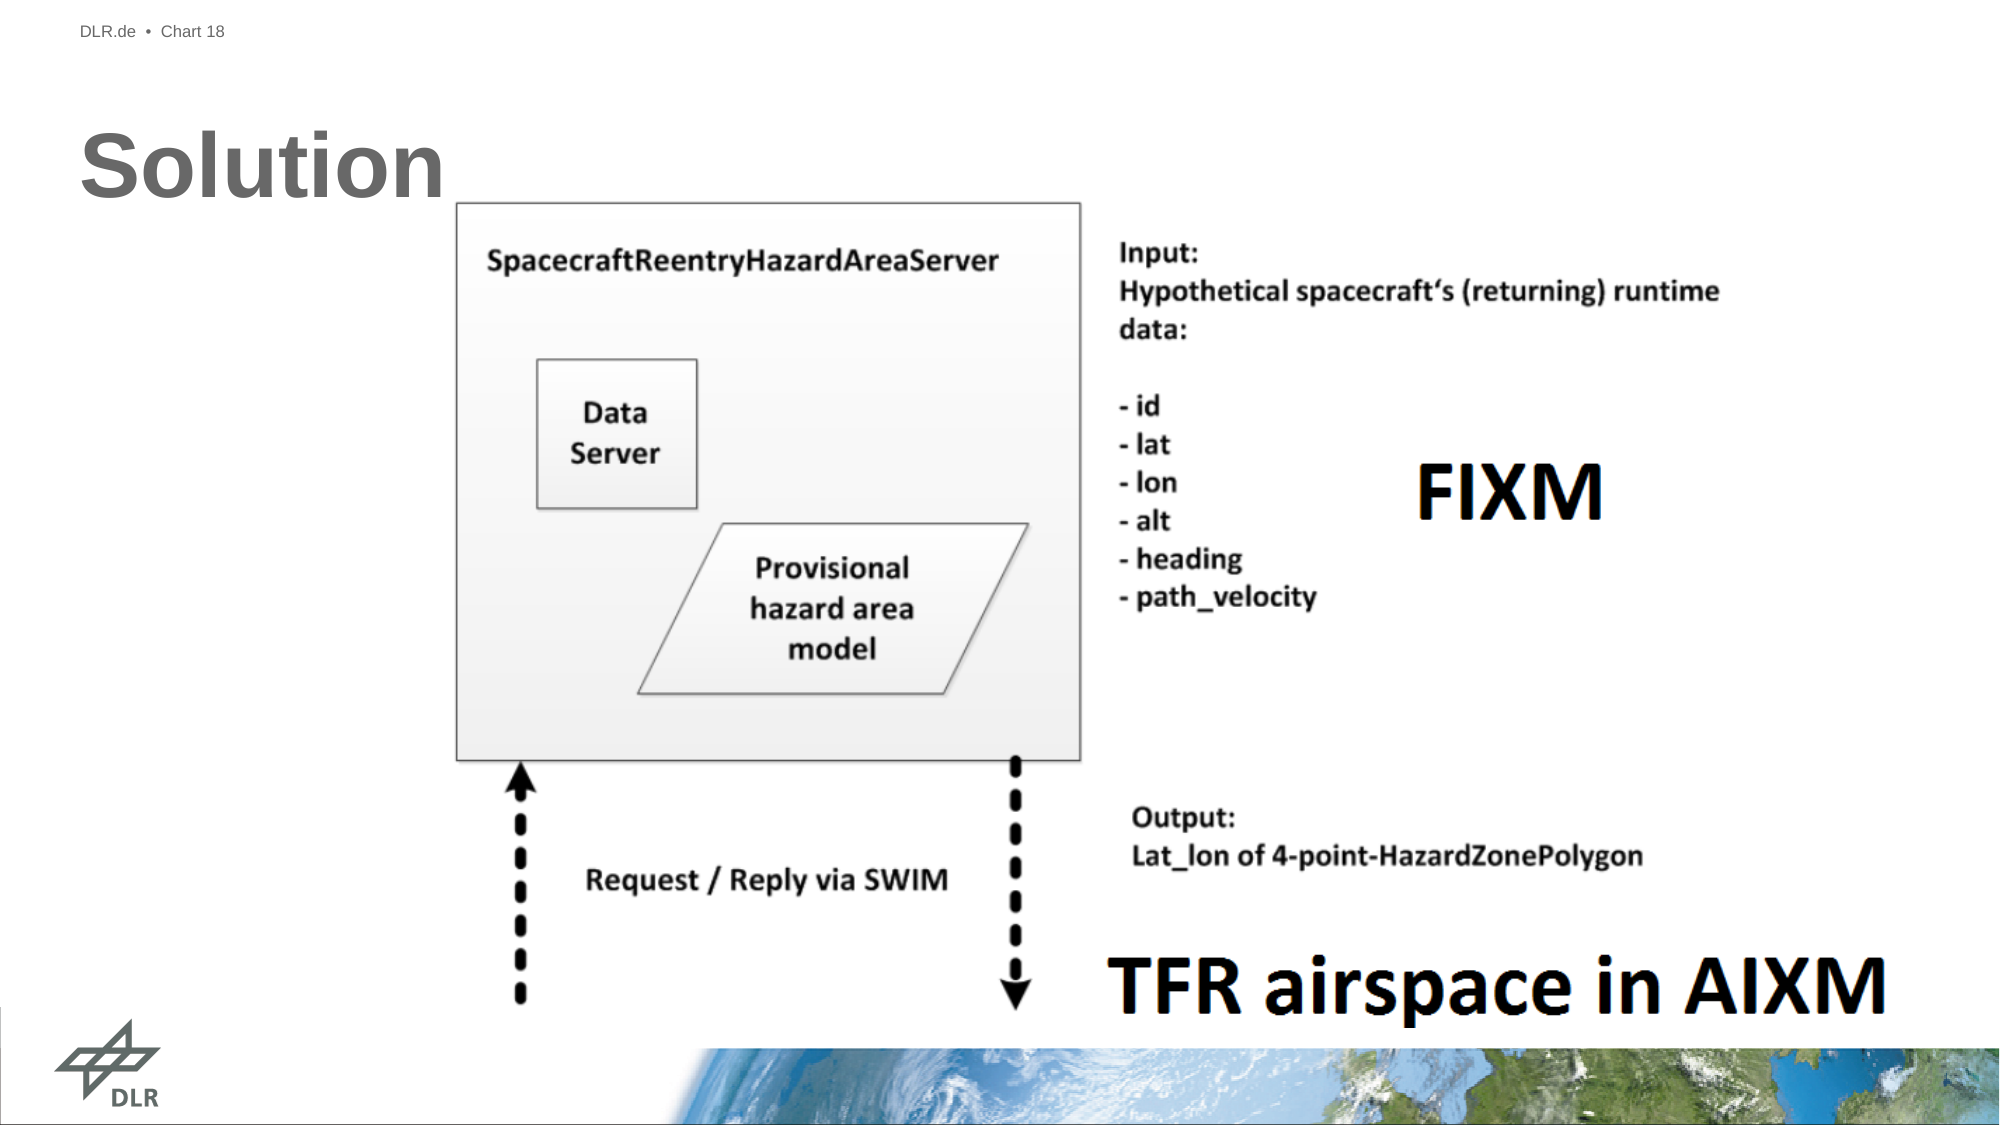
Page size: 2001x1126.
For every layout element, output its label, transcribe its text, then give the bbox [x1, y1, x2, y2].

slide_number DLR.de • Chart <number> [79, 20, 251, 45]
picture [445, 193, 1897, 1029]
title Solution [79, 106, 1921, 228]
